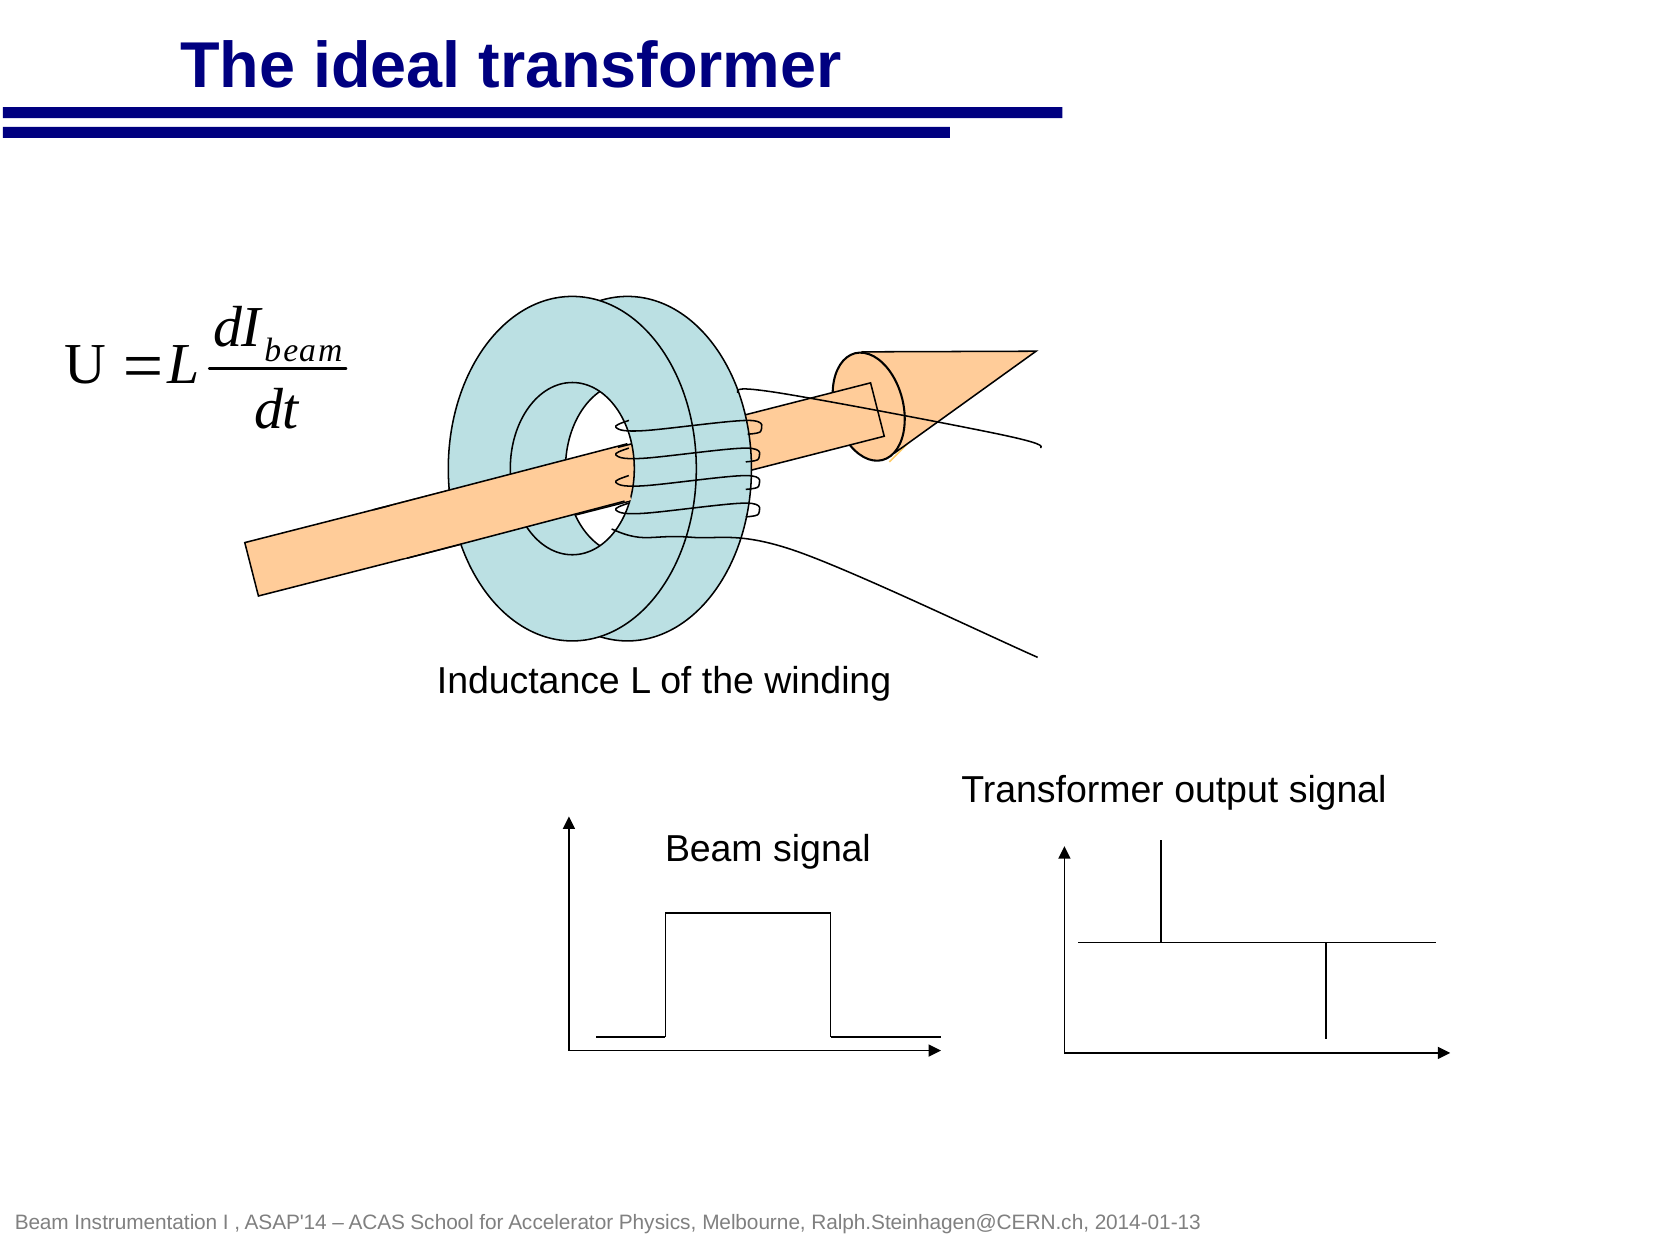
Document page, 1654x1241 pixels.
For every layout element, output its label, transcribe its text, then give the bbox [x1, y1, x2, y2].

picture [55, 291, 359, 441]
title The ideal transformer [165, 0, 1627, 124]
text_box Inductance L of the winding [422, 648, 907, 709]
text_box [461, 515, 741, 641]
text_box [814, 351, 1037, 421]
text_box [244, 296, 937, 596]
text_box [616, 504, 749, 537]
text_box Beam signal [650, 816, 886, 877]
text_box Transformer output signal [946, 757, 1402, 818]
